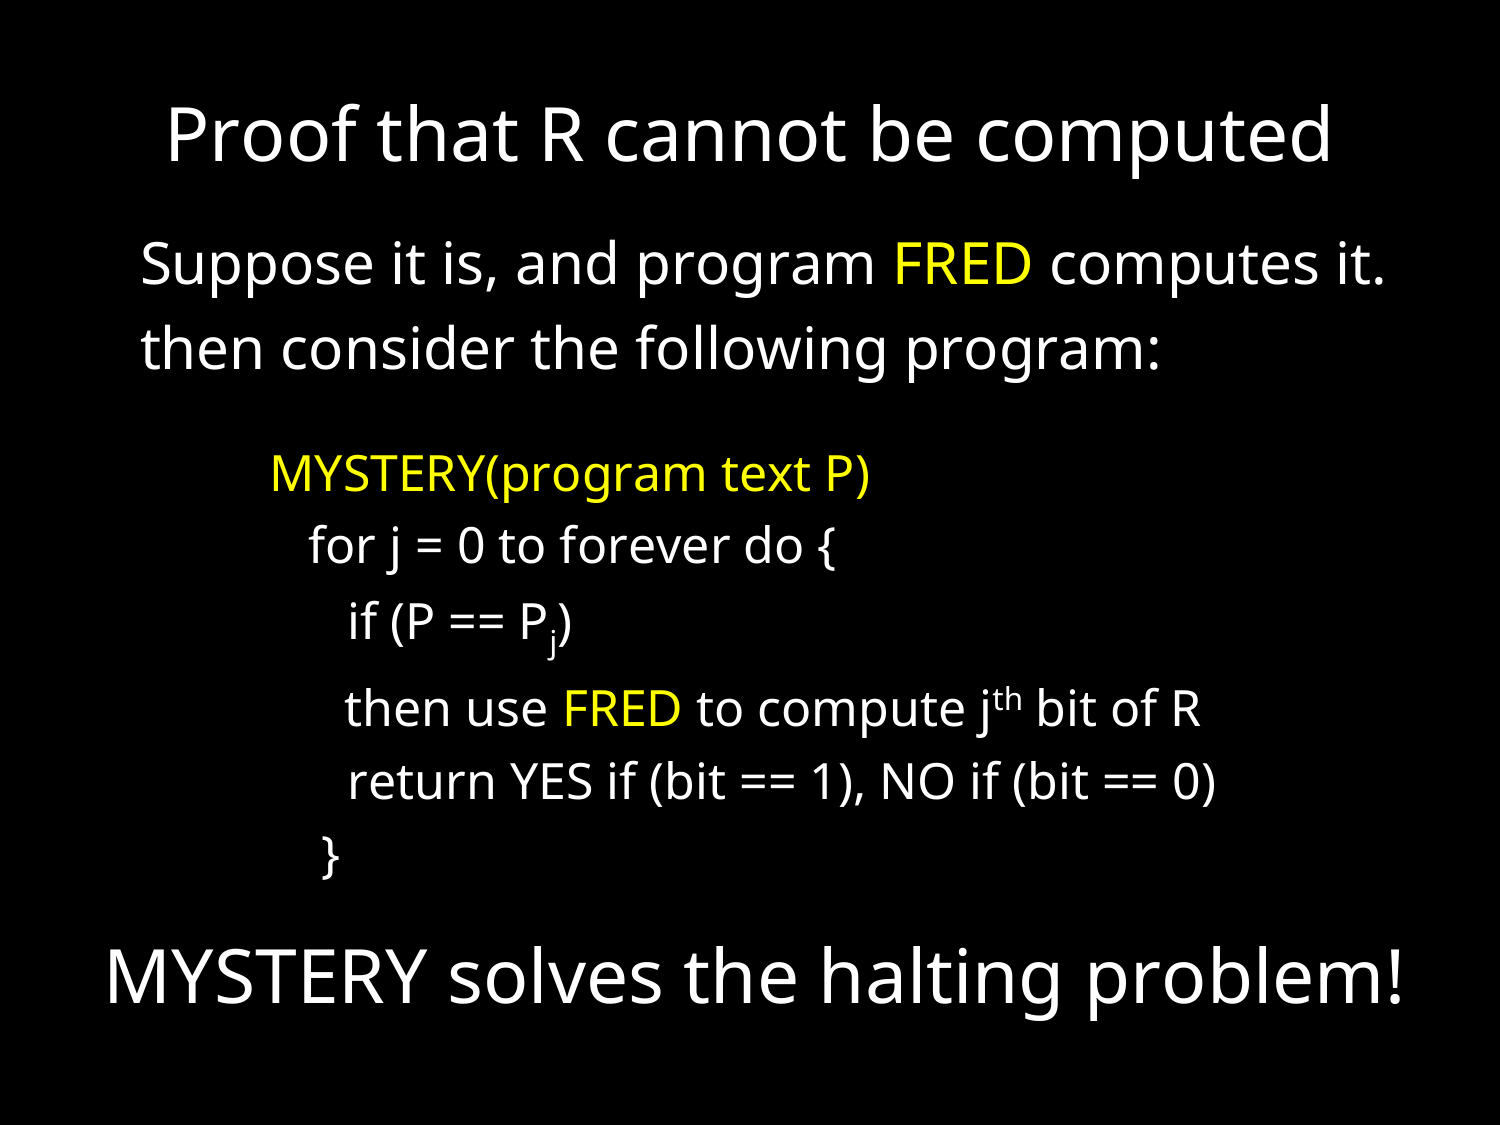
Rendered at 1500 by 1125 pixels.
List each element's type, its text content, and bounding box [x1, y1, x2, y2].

text_box Suppose it is, and program FRED computes it. then consider the following program: [125, 218, 1403, 389]
text_box MYSTERY solves the halting problem! [58, 931, 1452, 1028]
text_box Proof that R cannot be computed [112, 37, 1388, 225]
text_box MYSTERY(program text P) for j = 0 to forever do { if (P == Pj) then use FRED to compute jth bit of R return YES if (bit == 1), NO if (bit == 0) } [254, 433, 1232, 891]
